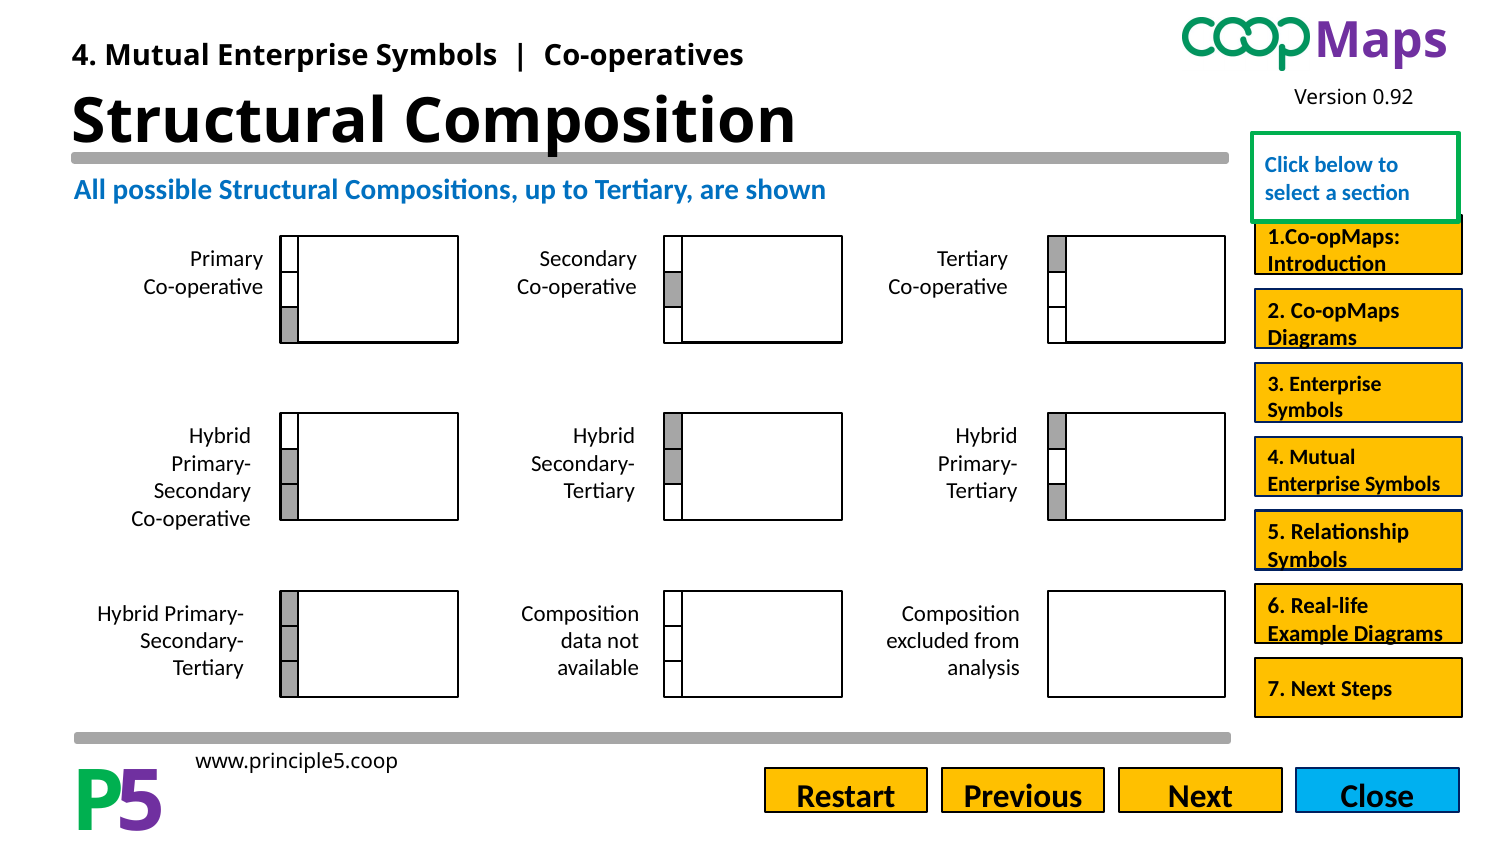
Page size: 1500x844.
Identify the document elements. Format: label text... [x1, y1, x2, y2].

text_box [1048, 236, 1225, 343]
text_box [664, 413, 842, 520]
text_box Tertiary Co-operative [873, 236, 1031, 307]
text_box Next [1119, 767, 1282, 813]
text_box [281, 591, 458, 697]
text_box Hybrid Primary- Secondary- Tertiary [82, 590, 261, 689]
text_box Composition data not available [506, 590, 655, 689]
text_box 4. Mutual Enterprise Symbols | Co-operatives [59, 29, 742, 78]
text_box Hybrid Primary- Tertiary [922, 413, 1034, 512]
text_box 5 [103, 744, 199, 827]
text_box Primary Co-operative [128, 236, 281, 307]
text_box [281, 413, 458, 520]
text_box Restart [764, 767, 928, 813]
text_box 6. Real-life Example Diagrams [1254, 584, 1462, 644]
text_box Maps [1299, 0, 1460, 76]
text_box 7. Next Steps [1254, 658, 1462, 718]
text_box Hybrid Secondary- Tertiary [516, 413, 652, 512]
text_box www.principle5.coop [177, 744, 473, 783]
text_box [76, 735, 1229, 742]
text_box [1048, 413, 1225, 520]
text_box 3. Enterprise Symbols [1254, 362, 1462, 422]
text_box [794, 154, 1226, 161]
text_box 5. Relationship Symbols [1254, 510, 1462, 570]
text_box P [59, 738, 103, 827]
text_box [664, 591, 842, 697]
text_box [664, 236, 842, 343]
text_box 1.Co-opMaps: Introduction [1254, 215, 1462, 275]
text_box Hybrid Primary- Secondary Co-operative [116, 413, 274, 540]
text_box Secondary Co-operative [501, 236, 654, 307]
text_box 2. Co-opMaps Diagrams [1254, 289, 1462, 349]
text_box Previous [942, 767, 1105, 813]
text_box [1048, 591, 1225, 697]
text_box [281, 236, 458, 343]
text_box Click below to select a section [1252, 132, 1459, 222]
text_box Structural Composition [59, 73, 794, 163]
picture [1181, 17, 1310, 71]
text_box All possible Structural Compositions, up to Tertiary, are shown [59, 162, 877, 213]
text_box 4. Mutual Enterprise Symbols [1254, 436, 1462, 496]
text_box Composition excluded from analysis [871, 590, 1038, 689]
text_box Version 0.92 [1281, 73, 1459, 119]
text_box Close [1296, 767, 1459, 813]
